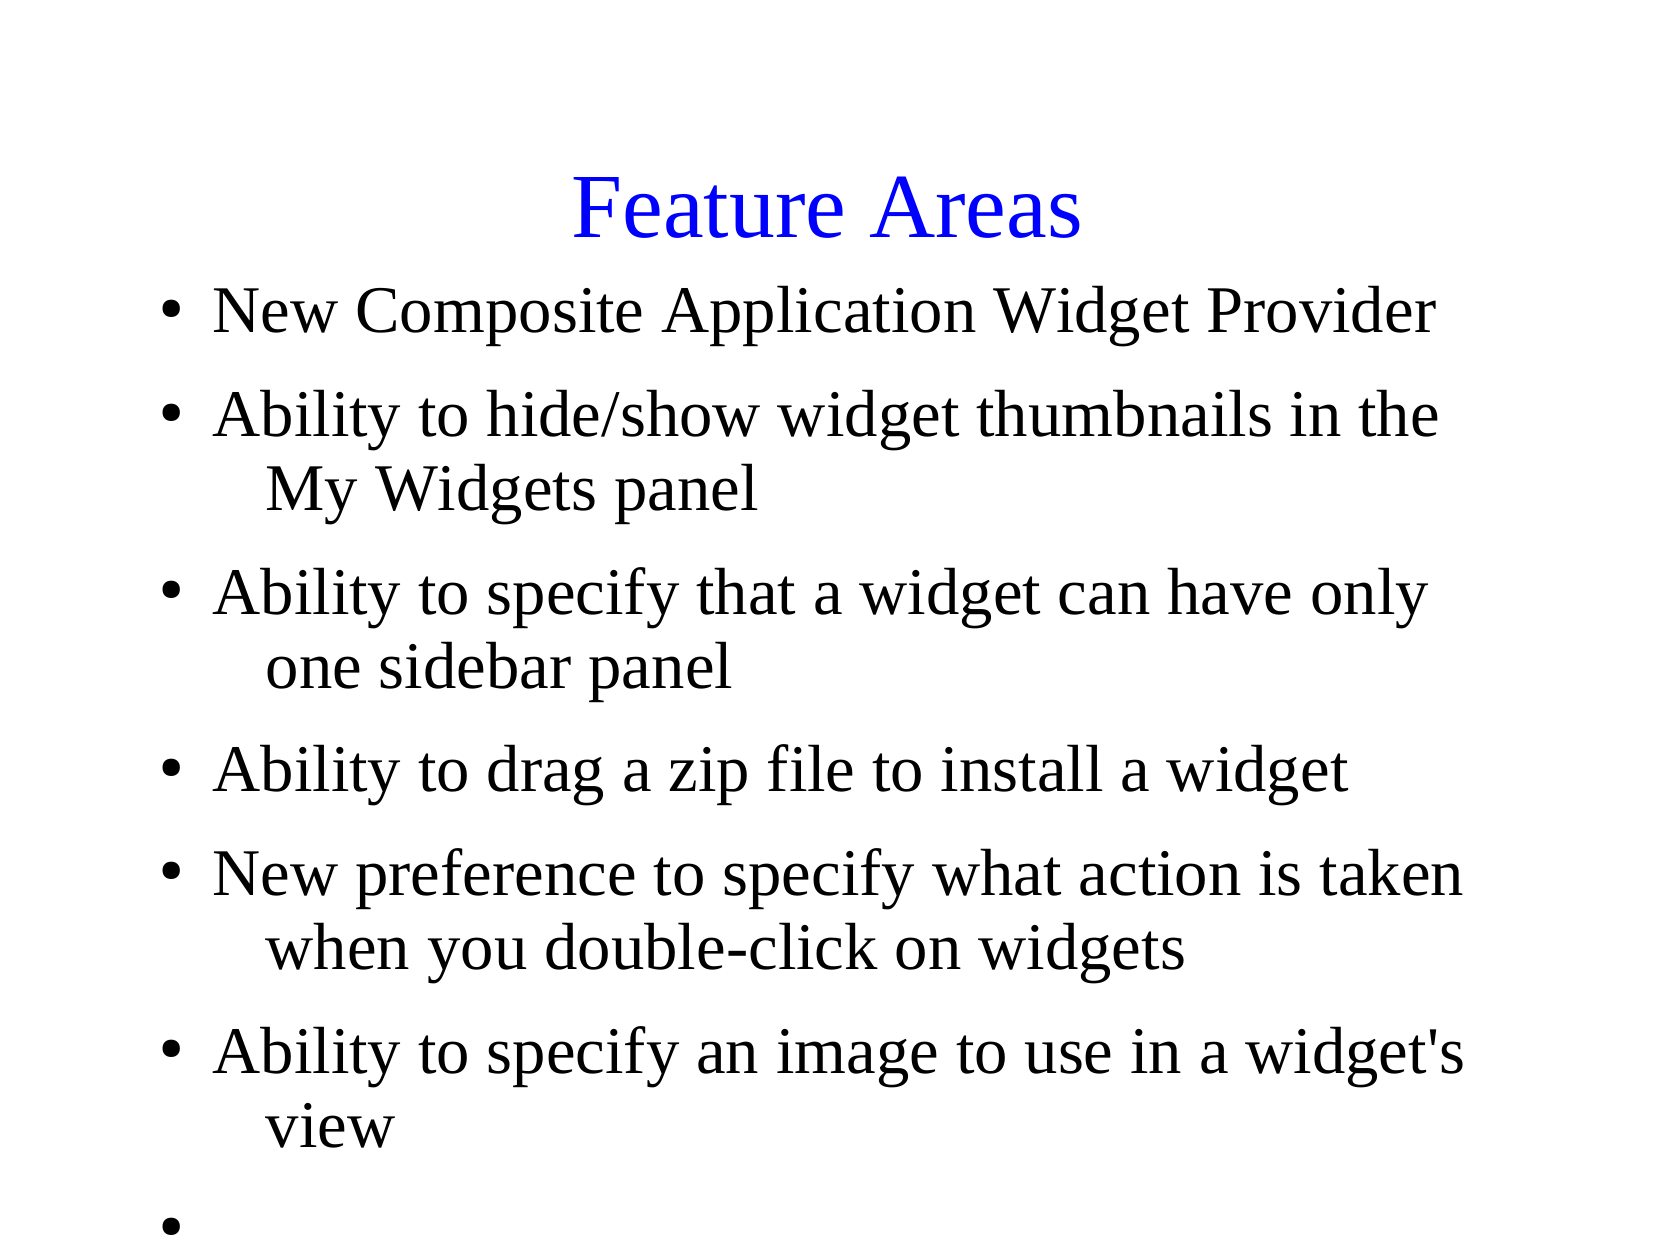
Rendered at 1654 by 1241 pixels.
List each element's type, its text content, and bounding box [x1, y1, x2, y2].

title Feature Areas [121, 102, 1534, 311]
list New Composite Application Widget Provider Ability to hide/show widget thumbnails in the My Widgets panel Ability to specify that a widget can have only one sidebar panel Ability to drag a zip file to install a widget New preference to specify what action is taken when you double-click on widgets Ability to specify an image to use in a widget's view [123, 273, 1536, 1241]
